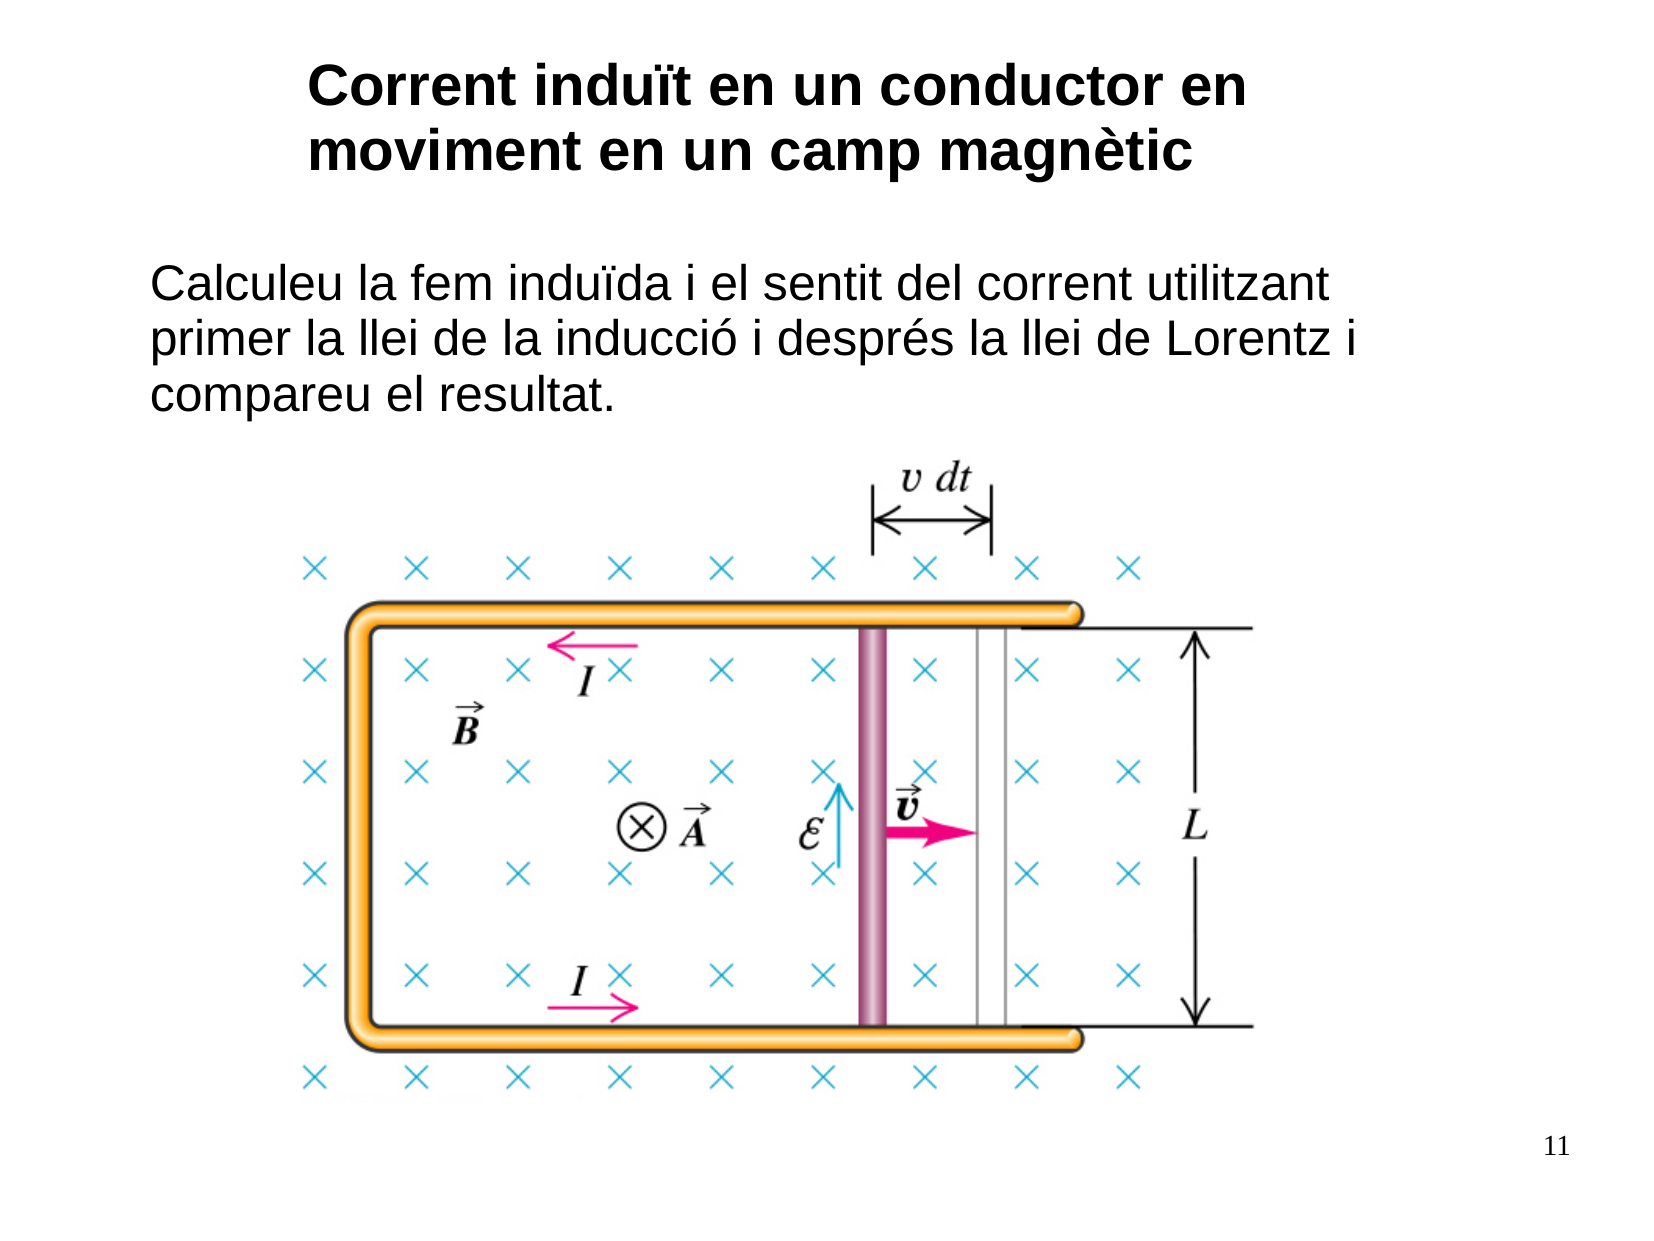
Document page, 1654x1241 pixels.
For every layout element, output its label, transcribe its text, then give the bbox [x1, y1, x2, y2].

picture [285, 457, 1270, 1103]
text_box Corrent induït en un conductor en moviment en un camp magnètic [292, 45, 1291, 190]
text_box Calculeu la fem induïda i el sentit del corrent utilitzant primer la llei de la inducció i després la llei de Lorentz i compareu el resultat. [135, 247, 1501, 430]
